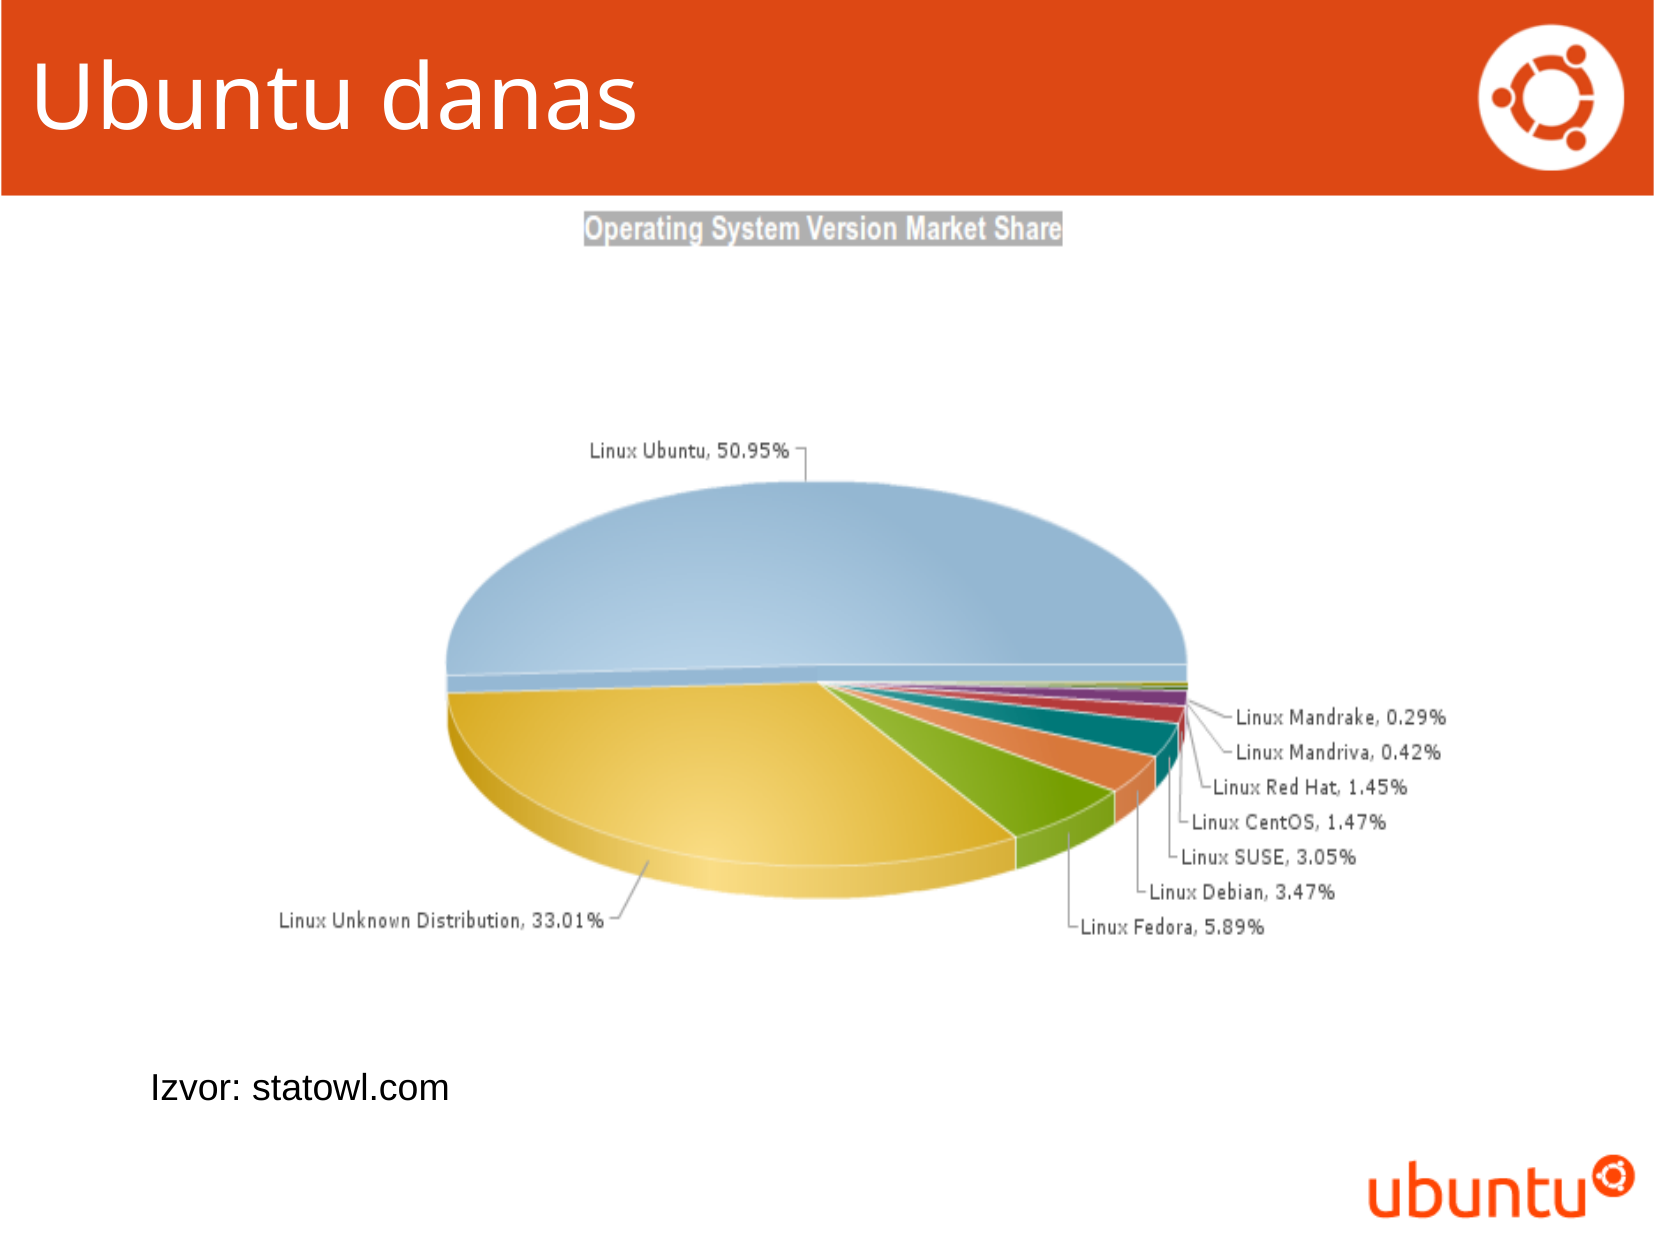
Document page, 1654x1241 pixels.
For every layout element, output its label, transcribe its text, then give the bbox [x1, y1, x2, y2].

subtitle Izvor: statowl.com [75, 1050, 526, 1126]
title Ubuntu danas [29, 0, 1459, 198]
picture [0, 0, 1654, 1241]
